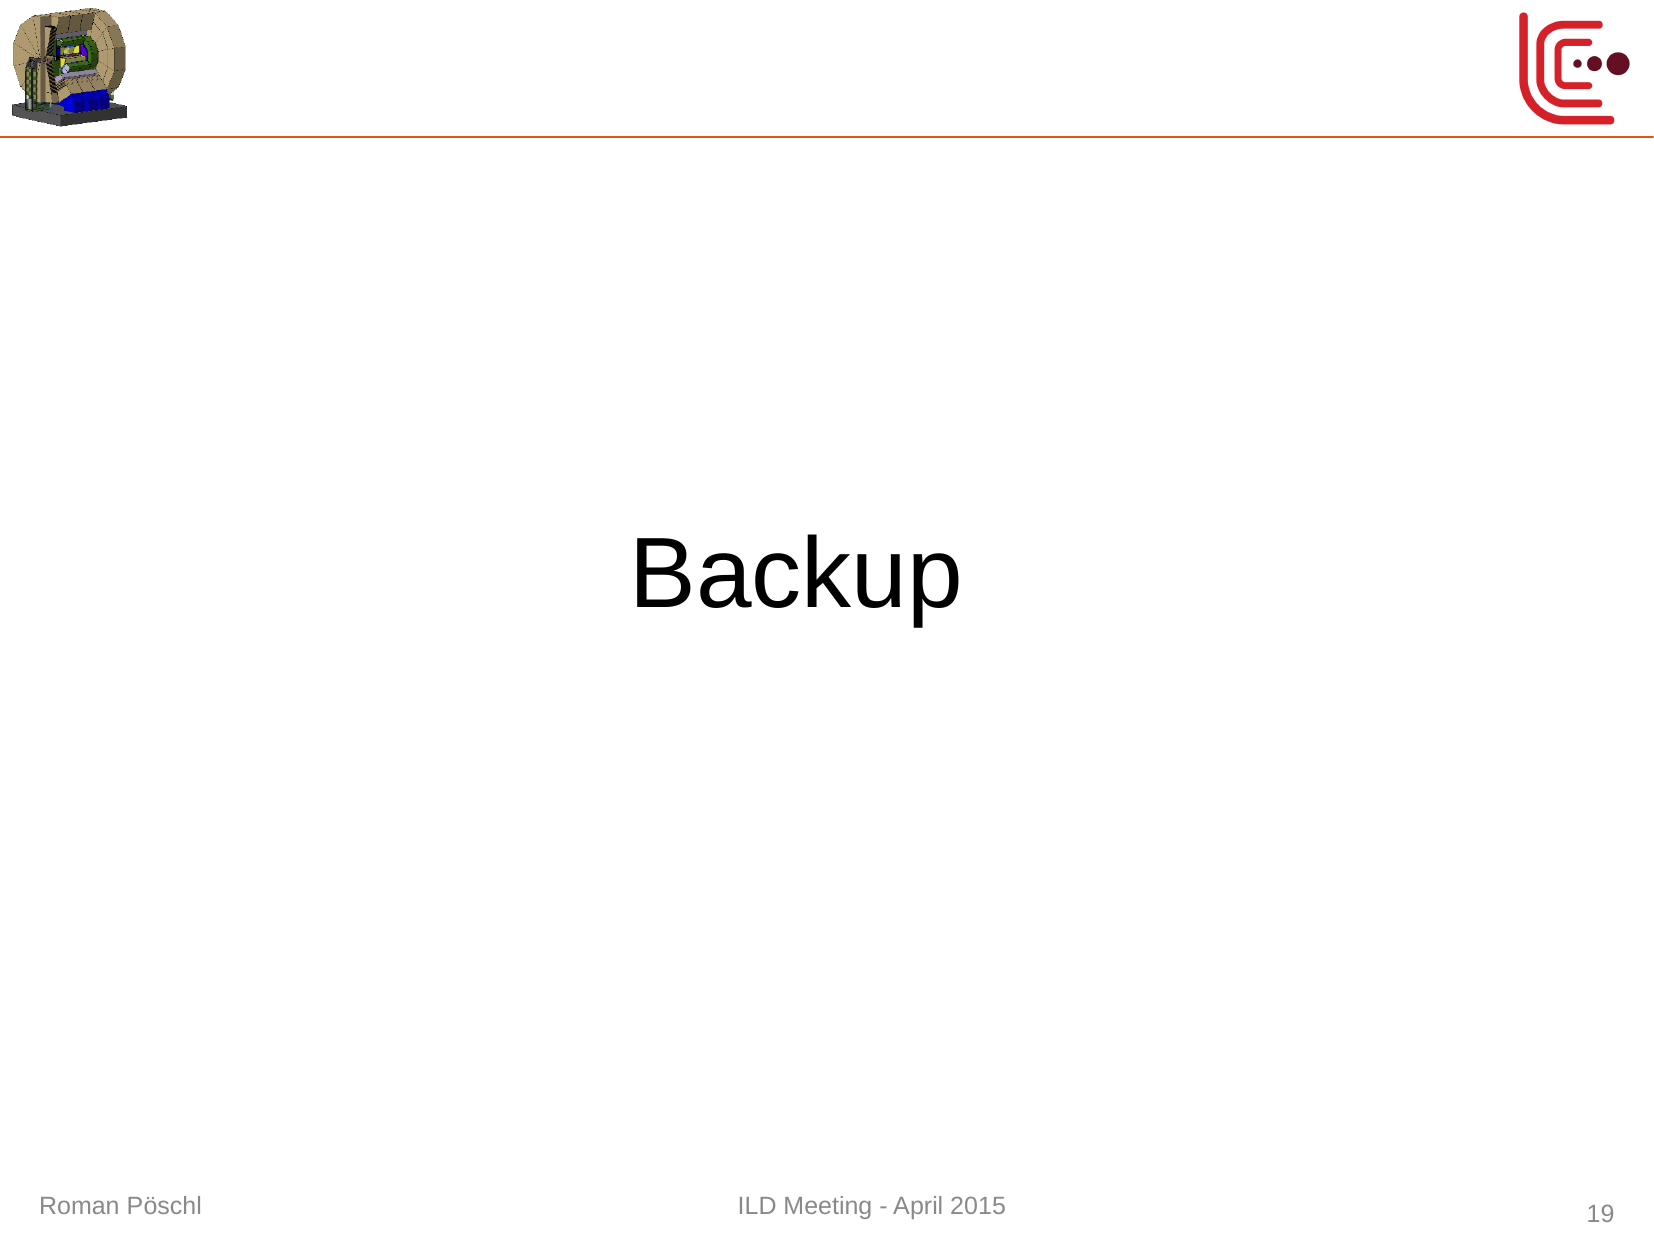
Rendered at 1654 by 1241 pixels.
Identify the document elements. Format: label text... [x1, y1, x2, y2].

picture [1508, 2, 1641, 135]
text_box Backup [615, 510, 979, 637]
picture [11, 6, 128, 127]
